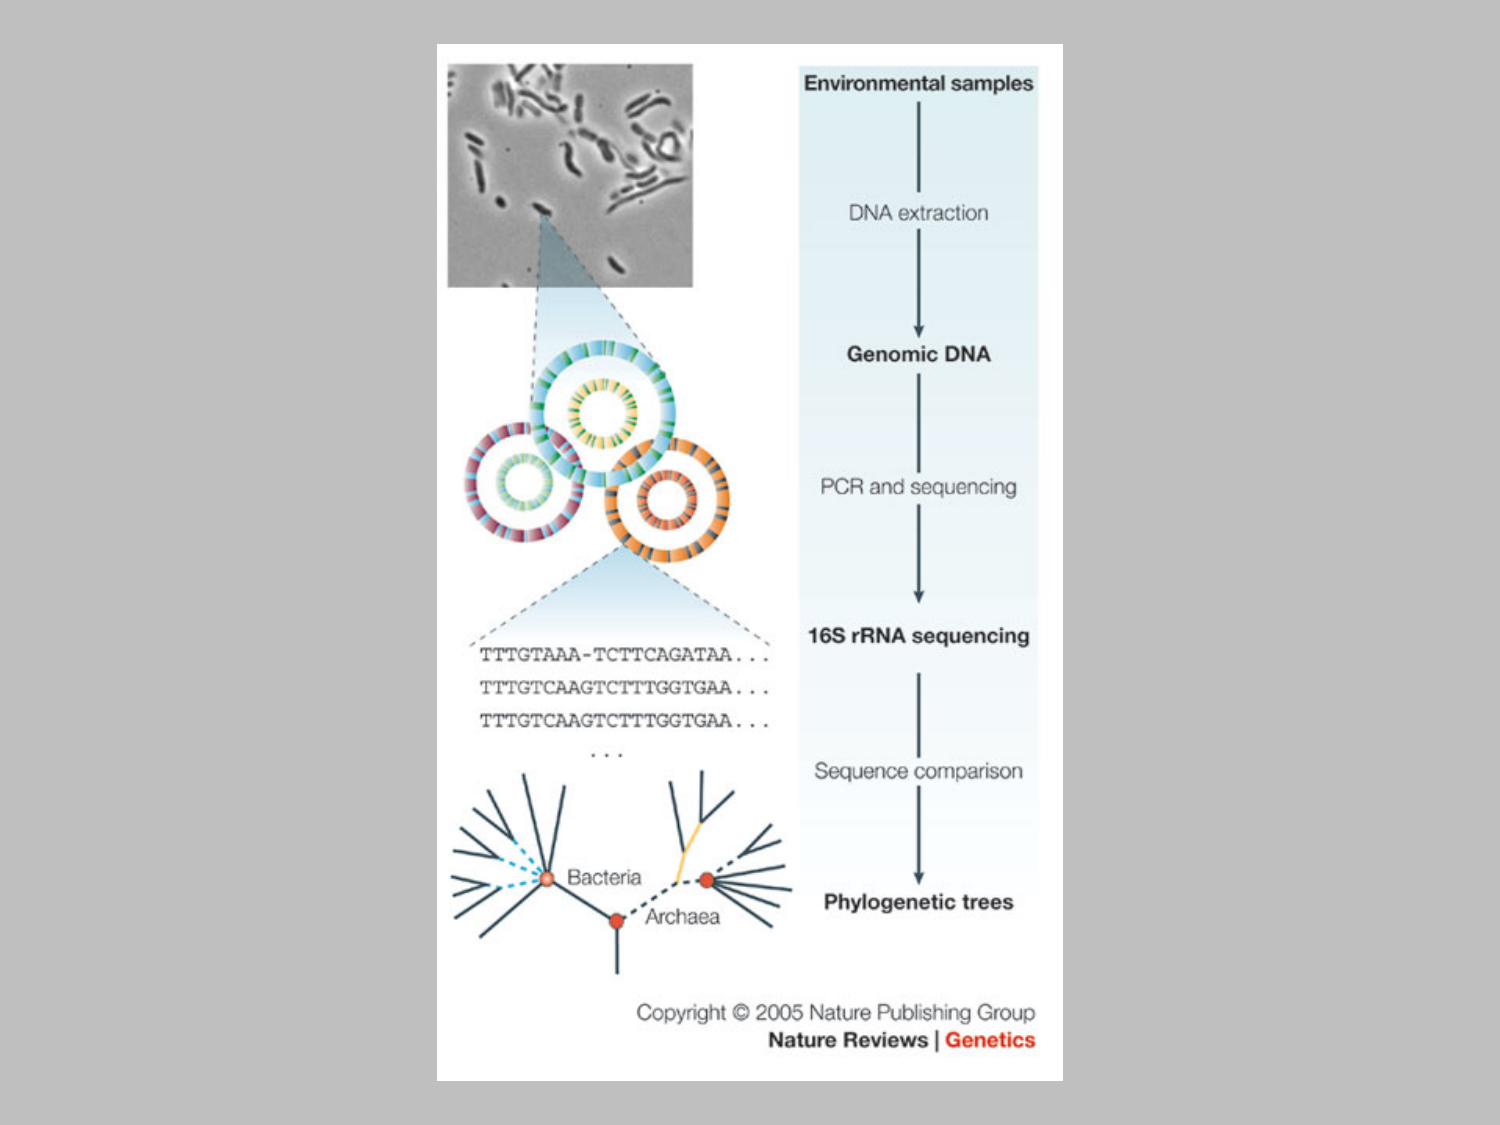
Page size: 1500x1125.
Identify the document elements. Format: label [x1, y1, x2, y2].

picture [437, 44, 1063, 1081]
